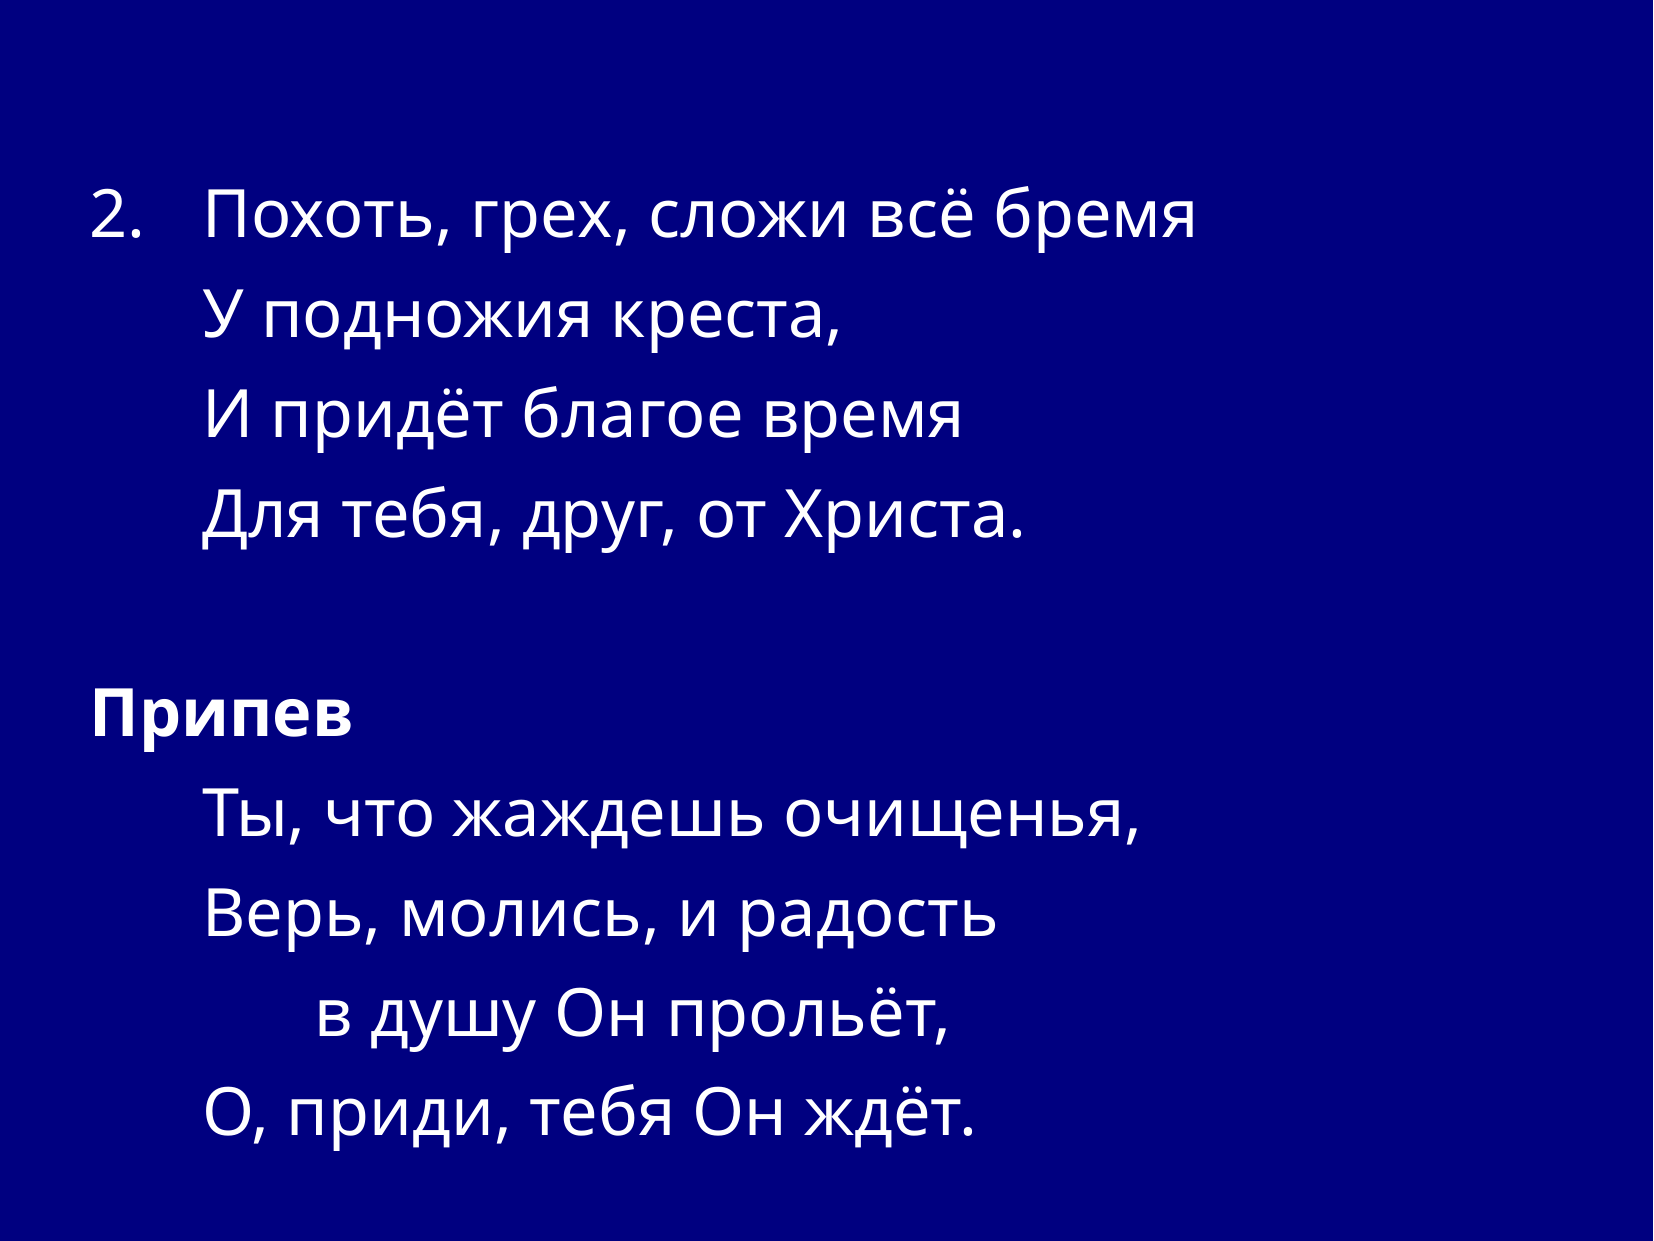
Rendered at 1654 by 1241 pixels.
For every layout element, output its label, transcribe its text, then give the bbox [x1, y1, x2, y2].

text_box 2. Похоть, грех, сложи всё бремя У подножия креста, И придёт благое время Для тебя, друг, от Христа. Припев Ты, что жаждешь очищенья, Верь, молись, и радость в душу Он прольёт, О, приди, тебя Он ждёт. [75, 150, 1576, 1163]
